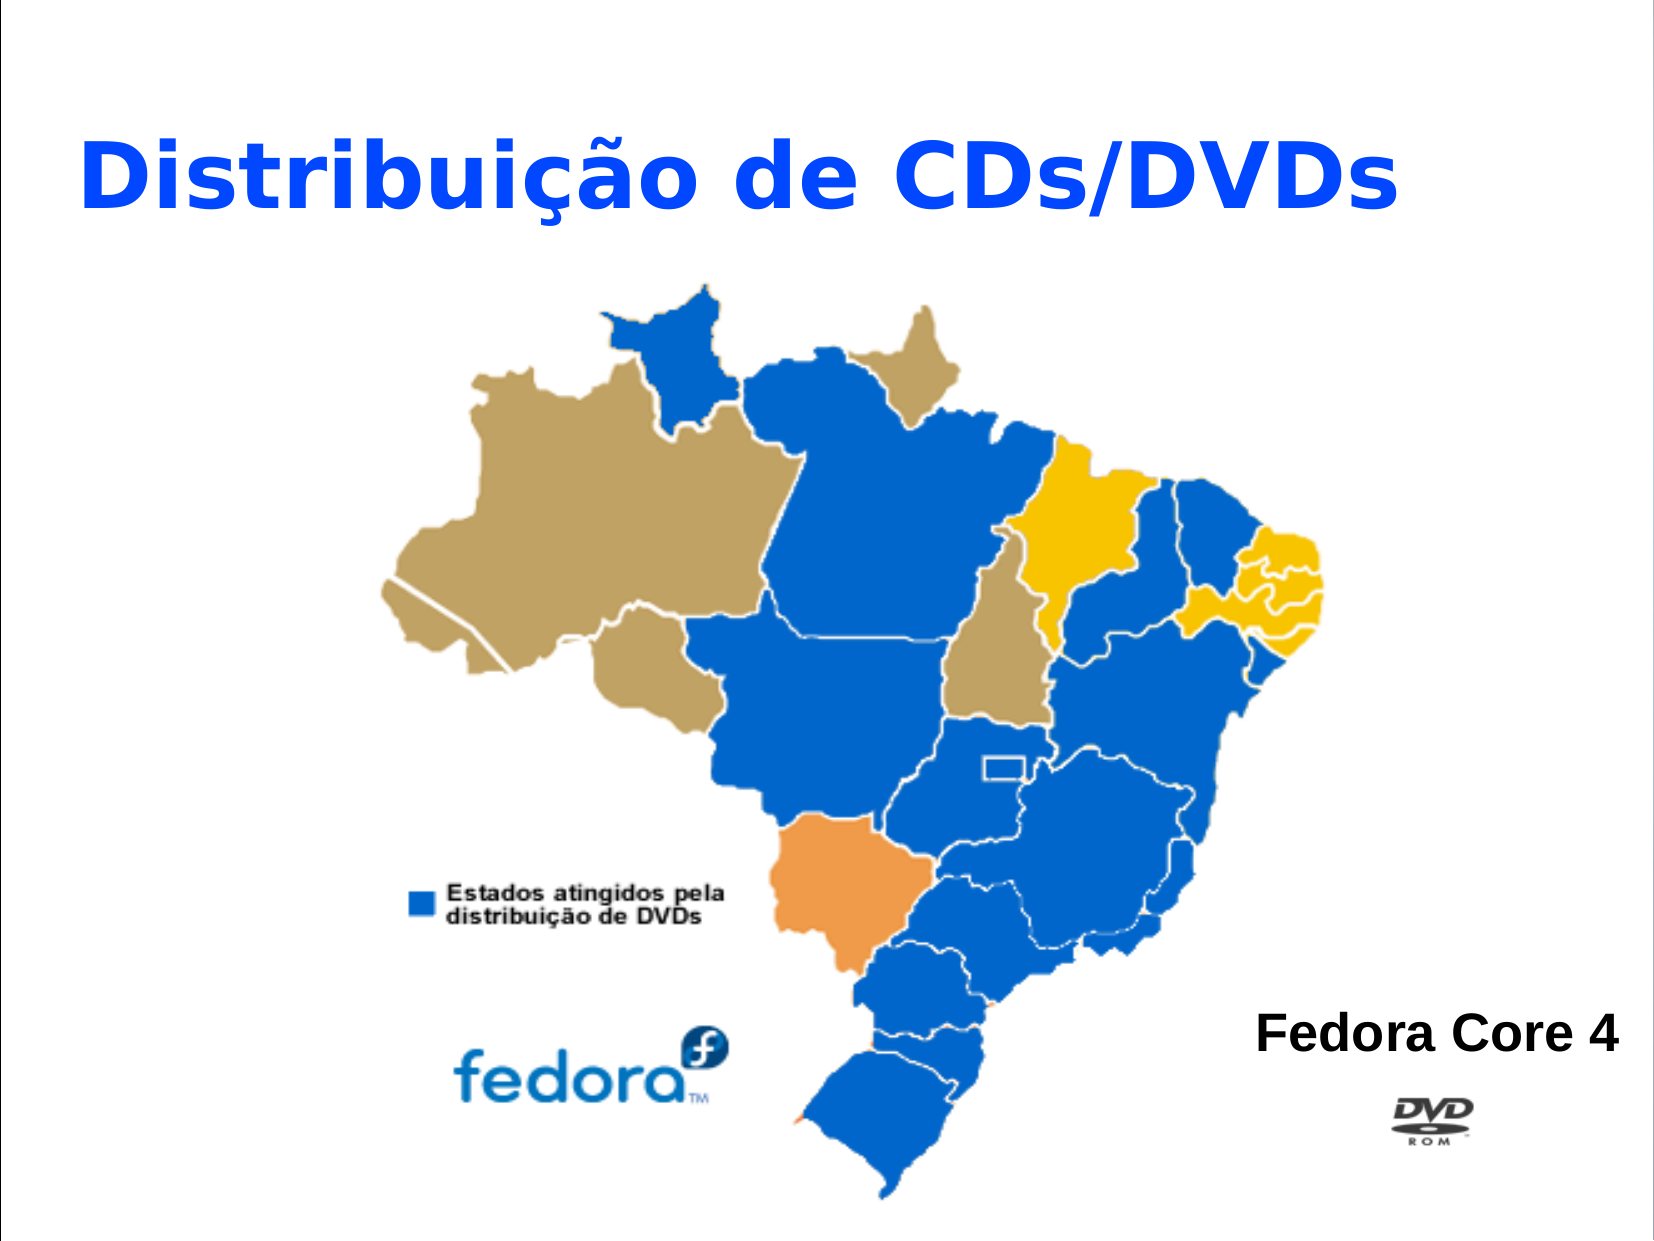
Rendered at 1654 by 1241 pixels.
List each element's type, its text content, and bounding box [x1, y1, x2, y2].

picture [1387, 1092, 1477, 1152]
text_box Fedora Core 4 [1240, 994, 1636, 1092]
picture [377, 278, 1329, 1205]
title Distribuição de CDs/DVDs [76, 73, 1565, 281]
text_box [0, 0, 1654, 1241]
